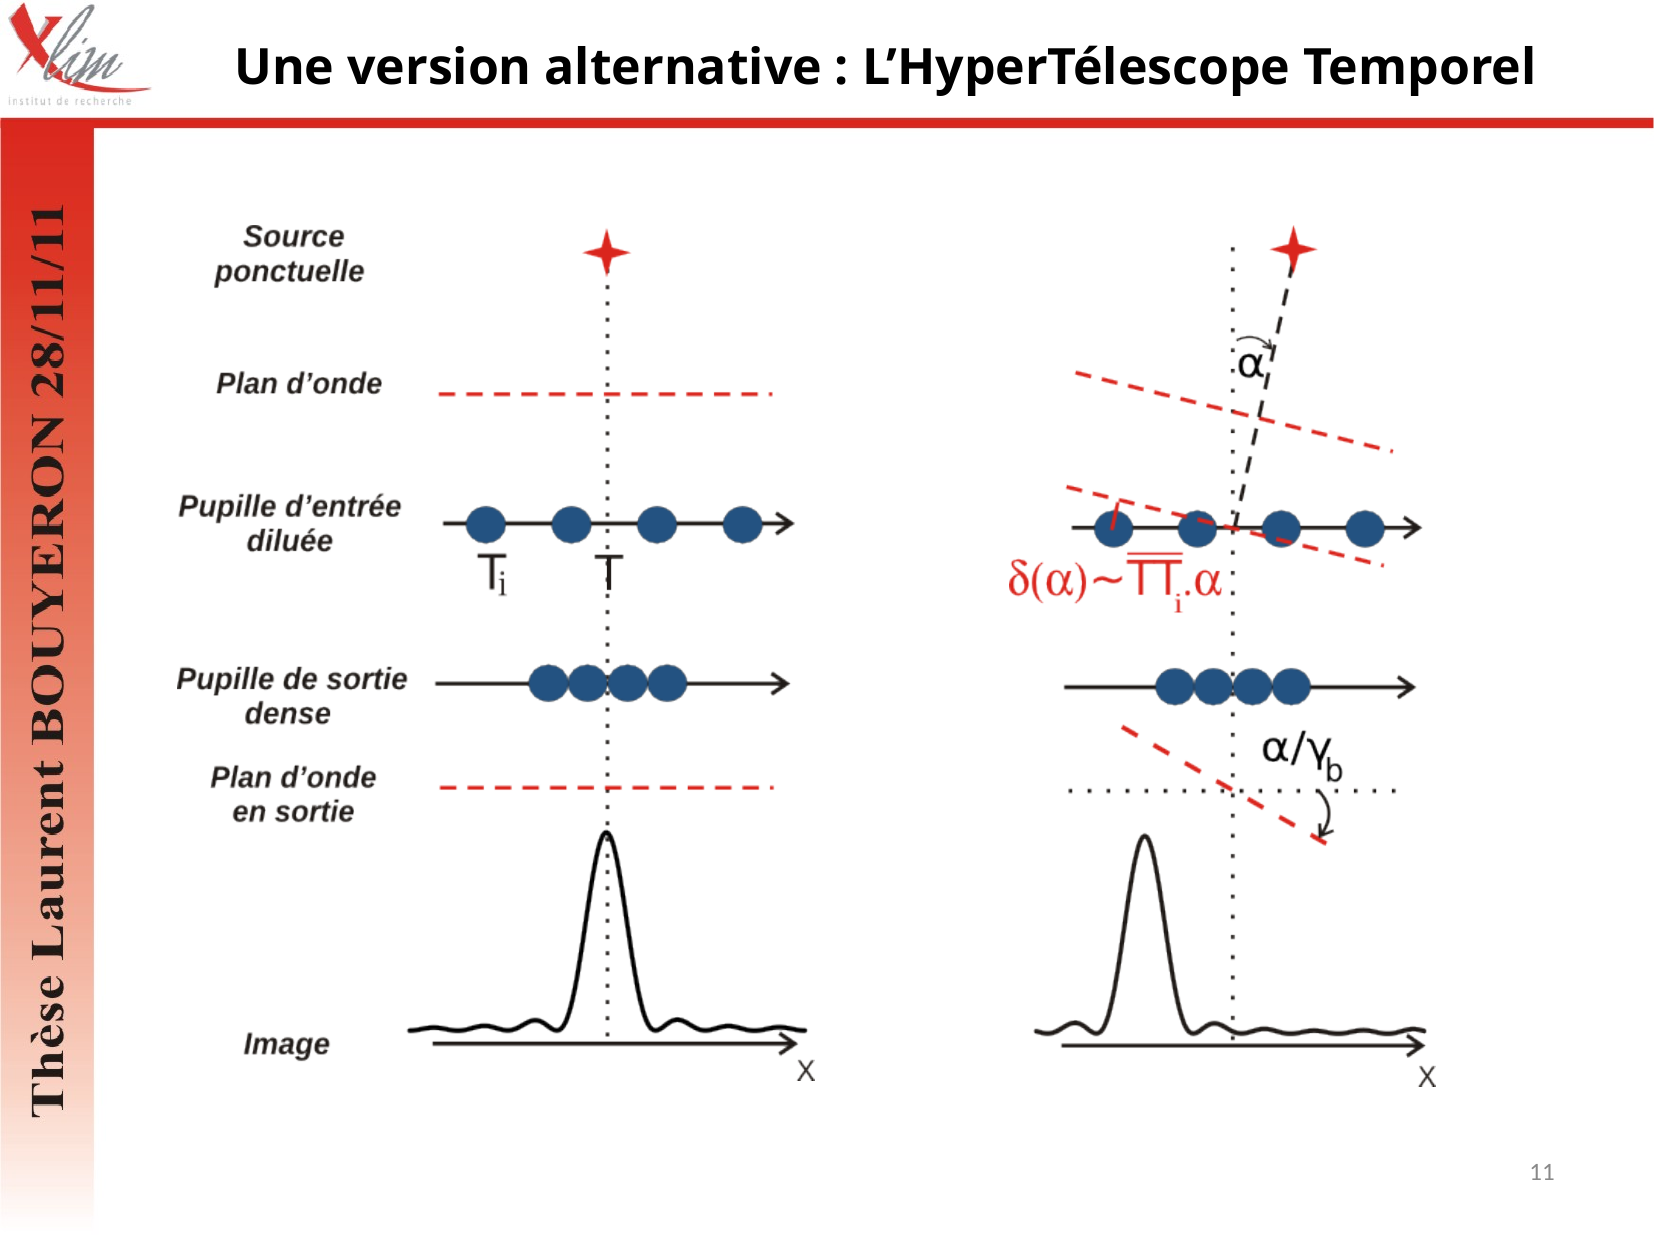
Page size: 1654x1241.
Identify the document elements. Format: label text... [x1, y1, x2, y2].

text_box Une version alternative : L’HyperTélescope Temporel [153, 26, 1619, 102]
picture [0, 0, 1654, 1241]
